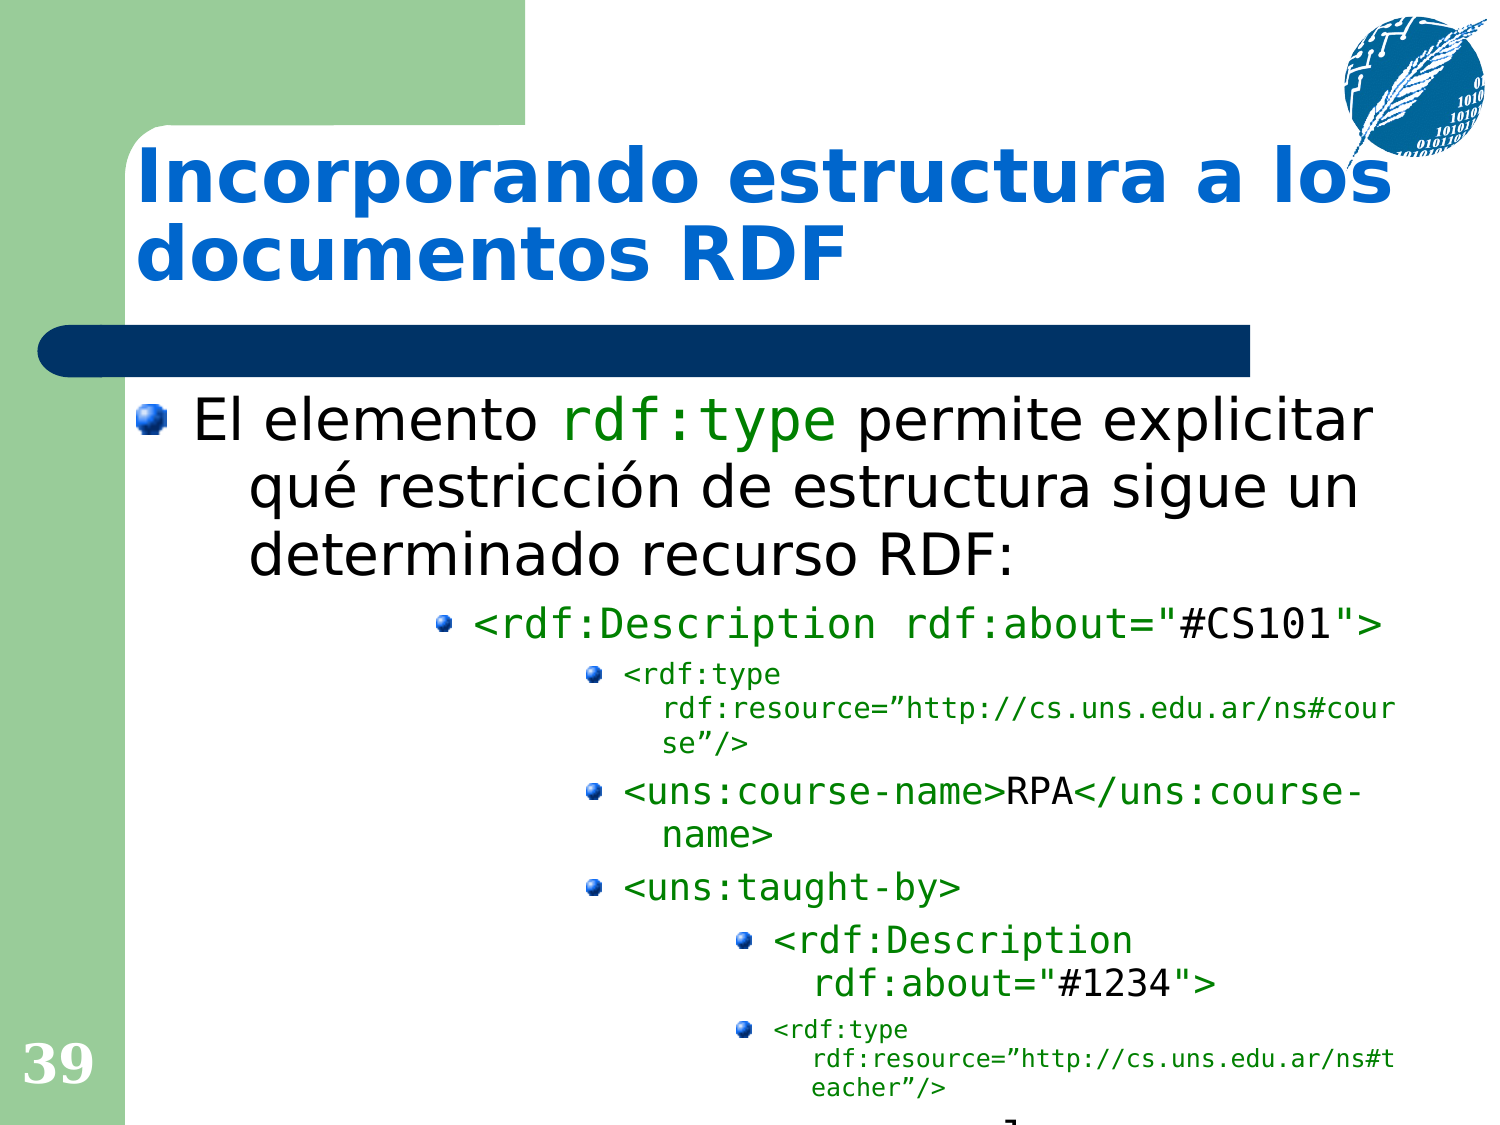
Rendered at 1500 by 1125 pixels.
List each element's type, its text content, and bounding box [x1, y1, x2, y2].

picture [1341, 15, 1487, 172]
picture [1436, 127, 1450, 136]
picture [1433, 139, 1440, 147]
title Incorporando estructura a los documentos RDF [135, 135, 1412, 301]
picture [1416, 140, 1425, 149]
picture [1427, 138, 1431, 148]
list El elemento rdf:type permite explicitar qué restricción de estructura sigue un determinado recurso RDF: <rdf:Description rdf:about="#CS101"> <rdf:type rdf:resource=”http://cs.uns.edu.ar/ns#course”/> <uns:course-name>RPA</uns:course-name> <uns:taught-by> <rdf:Description rdf:about="#1234"> <rdf:type rdf:resource=”http://cs.uns.edu.ar/ns#teacher”/> <uns:name>Juan Perez</uns:name> <uns:title>Profesor Adjunto</uns:title> </rdf:Description></uns:taught-by> </rdf:Description> [136, 385, 1399, 1107]
